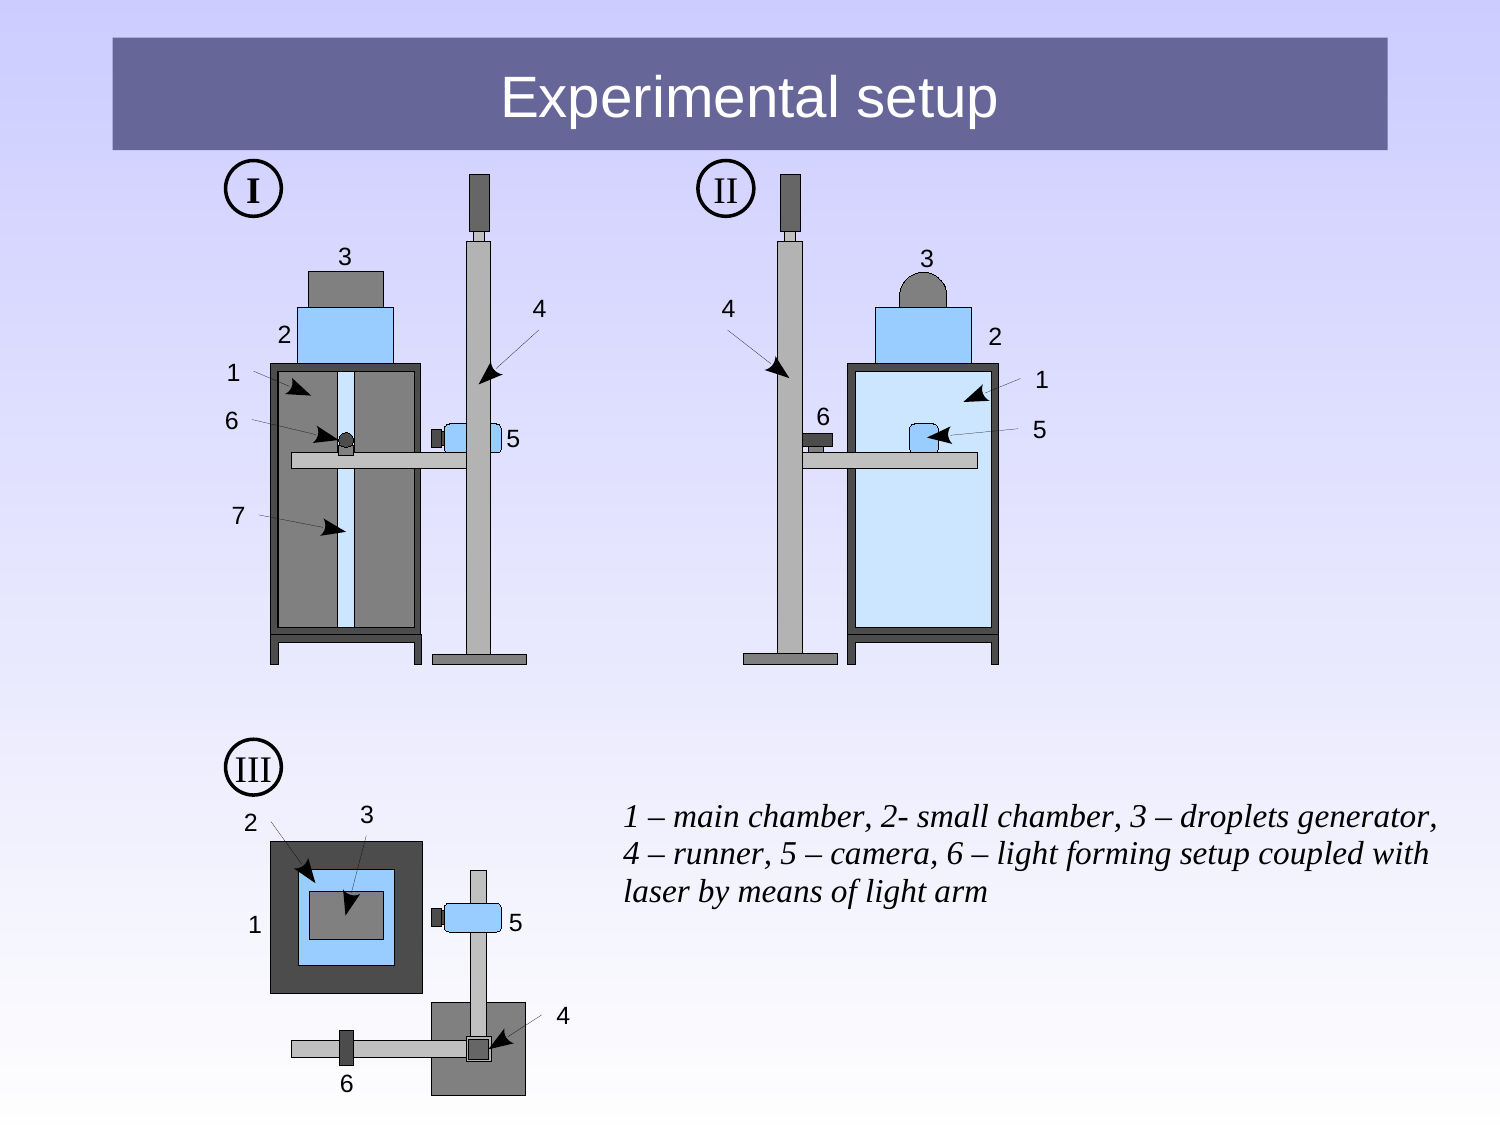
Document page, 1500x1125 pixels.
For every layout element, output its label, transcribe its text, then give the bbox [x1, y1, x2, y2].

text_box [291, 870, 526, 1096]
text_box 5 [494, 898, 536, 944]
text_box 6 [801, 393, 844, 439]
text_box 3 [323, 233, 366, 278]
text_box 7 [216, 492, 259, 538]
text_box 4 [541, 992, 584, 1038]
text_box 2 [229, 799, 271, 844]
text_box 5 [1018, 406, 1060, 452]
text_box 3 [345, 790, 388, 836]
text_box 1 [1020, 356, 1063, 401]
text_box Experimental setup [112, 37, 1388, 151]
text_box 6 [210, 397, 252, 442]
text_box 1 [211, 348, 254, 394]
text_box 2 [262, 311, 305, 357]
text_box III [225, 739, 282, 796]
text_box 5 [491, 415, 534, 460]
text_box 4 [706, 285, 749, 331]
text_box II [697, 160, 754, 217]
text_box 6 [325, 1059, 367, 1105]
text_box [270, 841, 423, 994]
text_box 4 [517, 285, 560, 331]
text_box [743, 174, 999, 665]
text_box 1 – main chamber, 2- small chamber, 3 – droplets generator, 4 – runner, 5 – camera, 6 – light forming setup coupled with laser by means of light arm [608, 790, 1459, 918]
text_box [270, 174, 527, 665]
text_box 2 [973, 313, 1016, 358]
text_box 3 [905, 234, 947, 280]
text_box I [225, 160, 282, 217]
text_box 1 [233, 900, 276, 946]
